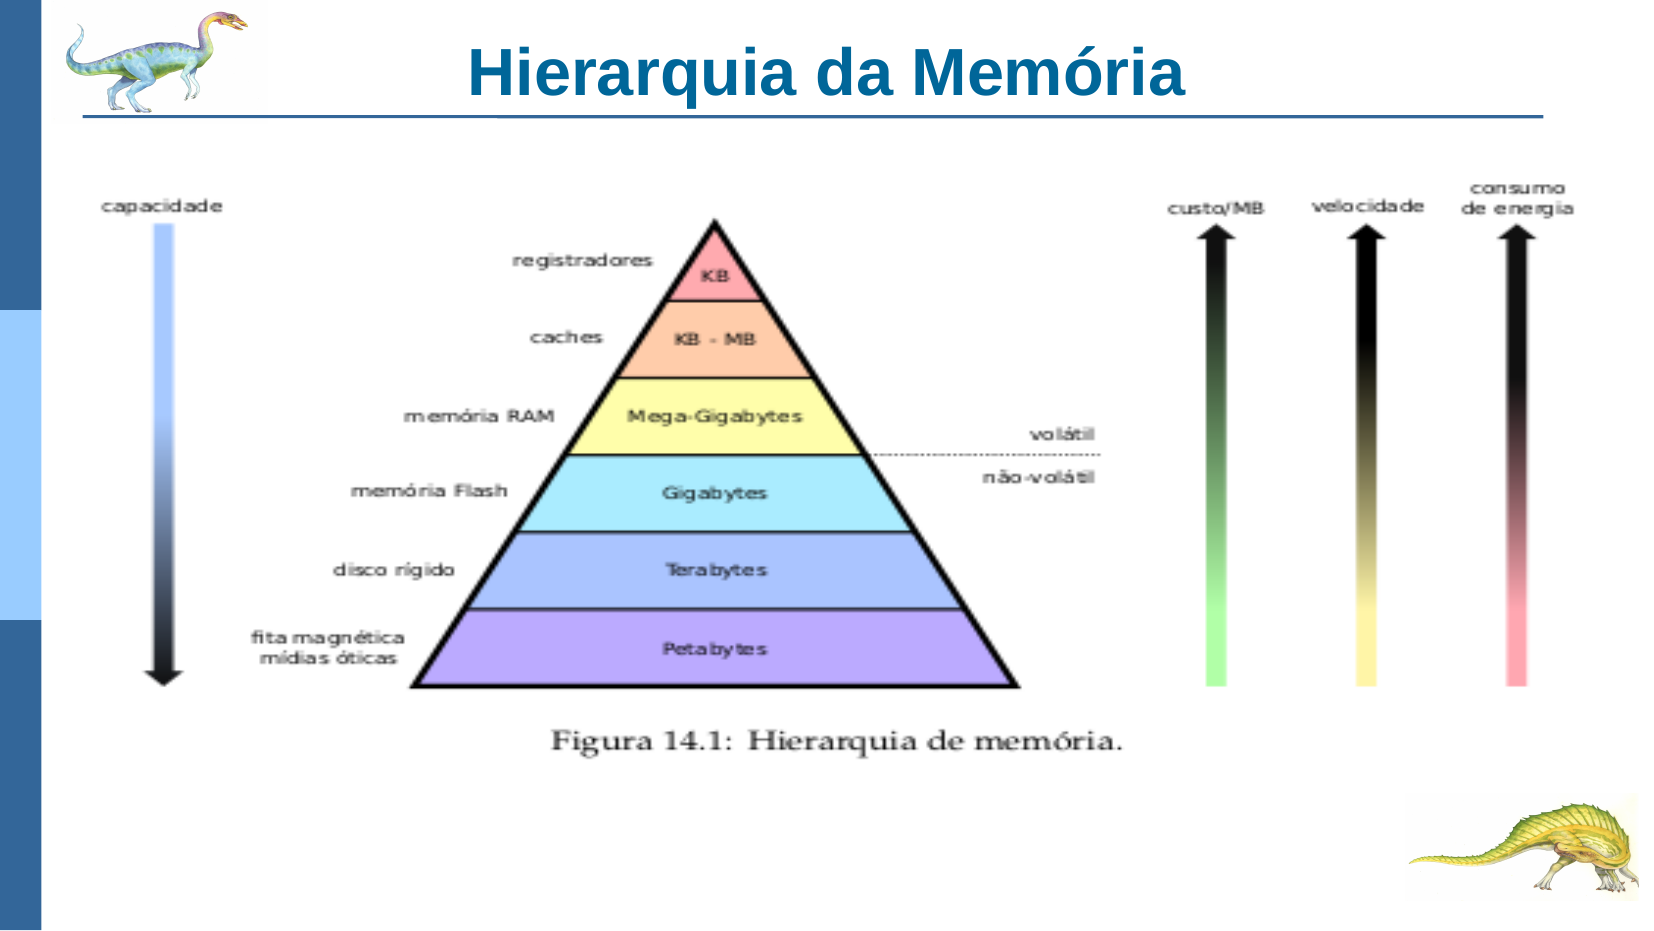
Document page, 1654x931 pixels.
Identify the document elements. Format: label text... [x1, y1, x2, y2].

picture [51, 0, 268, 124]
picture [70, 165, 1589, 791]
picture [1405, 793, 1639, 901]
text_box Hierarquia da Memória [82, 37, 1571, 116]
